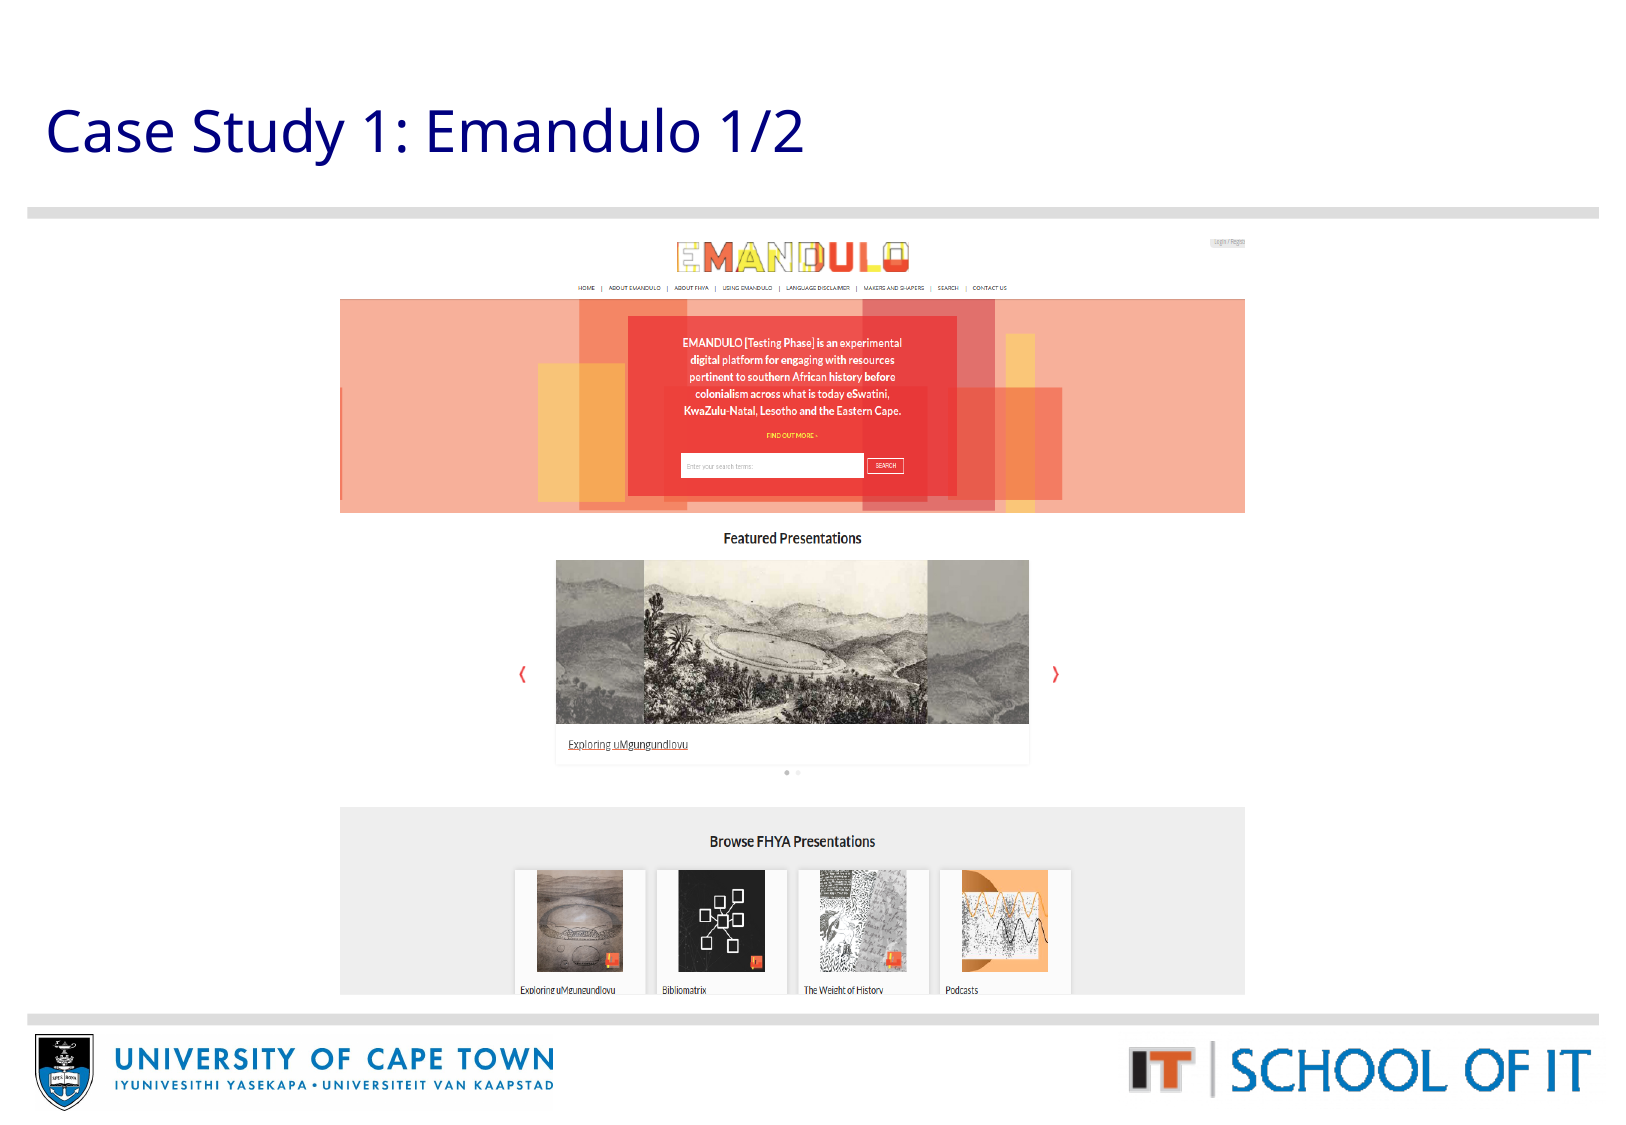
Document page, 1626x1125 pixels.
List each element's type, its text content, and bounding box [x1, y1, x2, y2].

picture [340, 239, 1245, 995]
title Case Study 1: Emandulo 1/2 [45, 66, 1583, 194]
picture [1118, 1030, 1606, 1109]
picture [35, 1034, 553, 1111]
